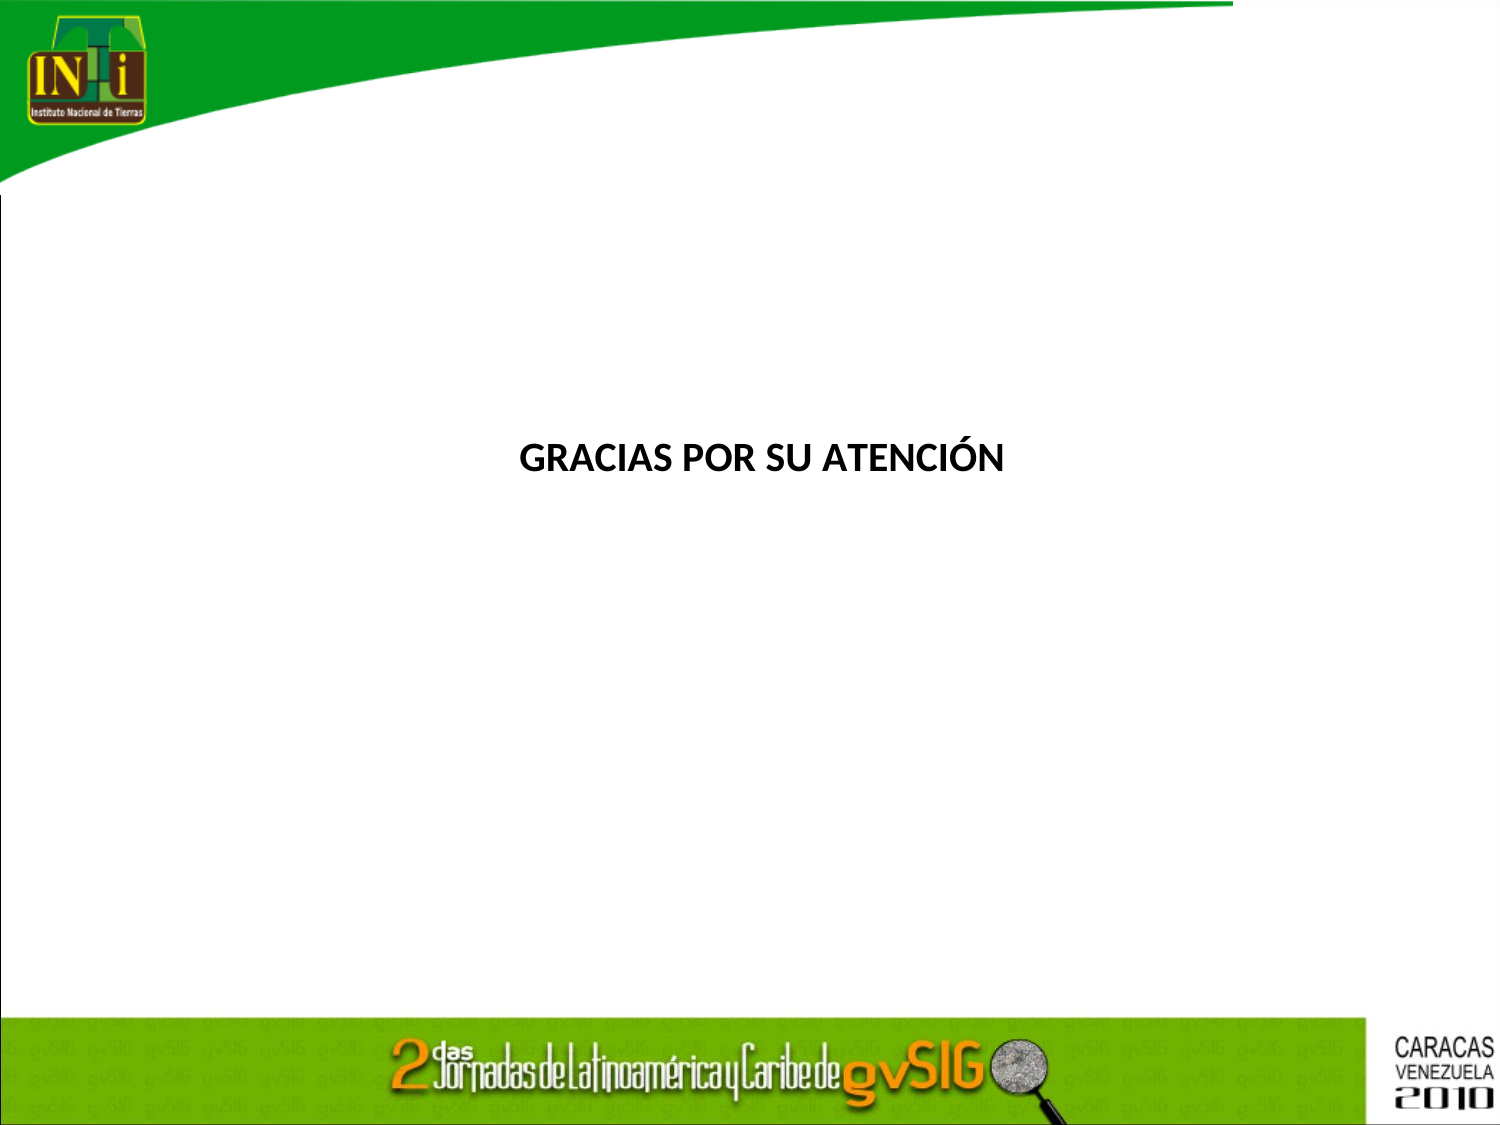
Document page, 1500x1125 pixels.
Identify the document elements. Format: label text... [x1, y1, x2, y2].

picture [0, 0, 1500, 1125]
text_box GRACIAS POR SU ATENCIÓN [339, 421, 1185, 488]
